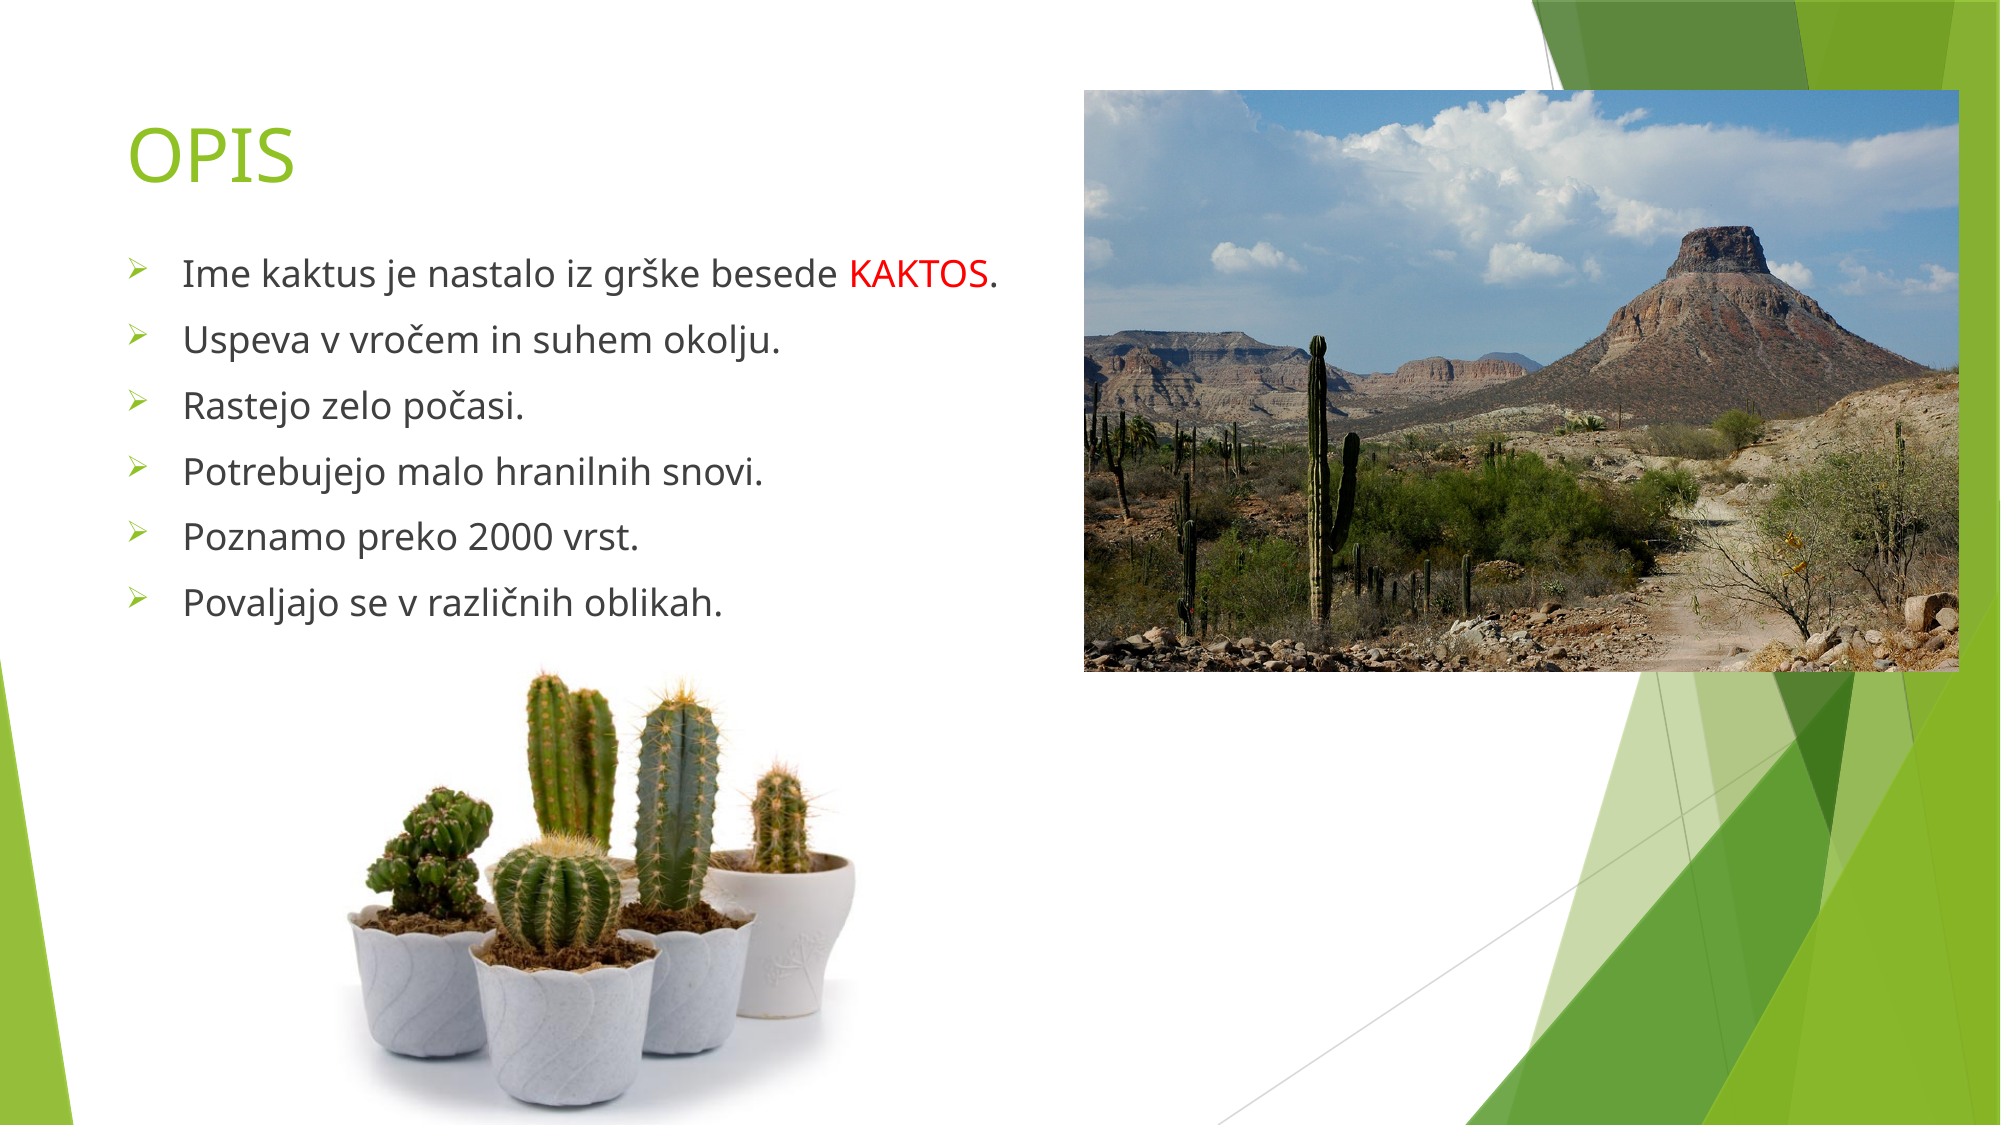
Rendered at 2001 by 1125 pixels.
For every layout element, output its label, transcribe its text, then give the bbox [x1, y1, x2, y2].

title OPIS [111, 99, 1084, 242]
picture [1084, 90, 1959, 672]
picture [284, 654, 912, 1125]
list Ime kaktus je nastalo iz grške besede KAKTOS. Uspeva v vročem in suhem okolju. Rastejo zelo počasi. Potrebujejo malo hranilnih snovi. Poznamo preko 2000 vrst. Povaljajo se v različnih oblikah. [111, 242, 1522, 880]
